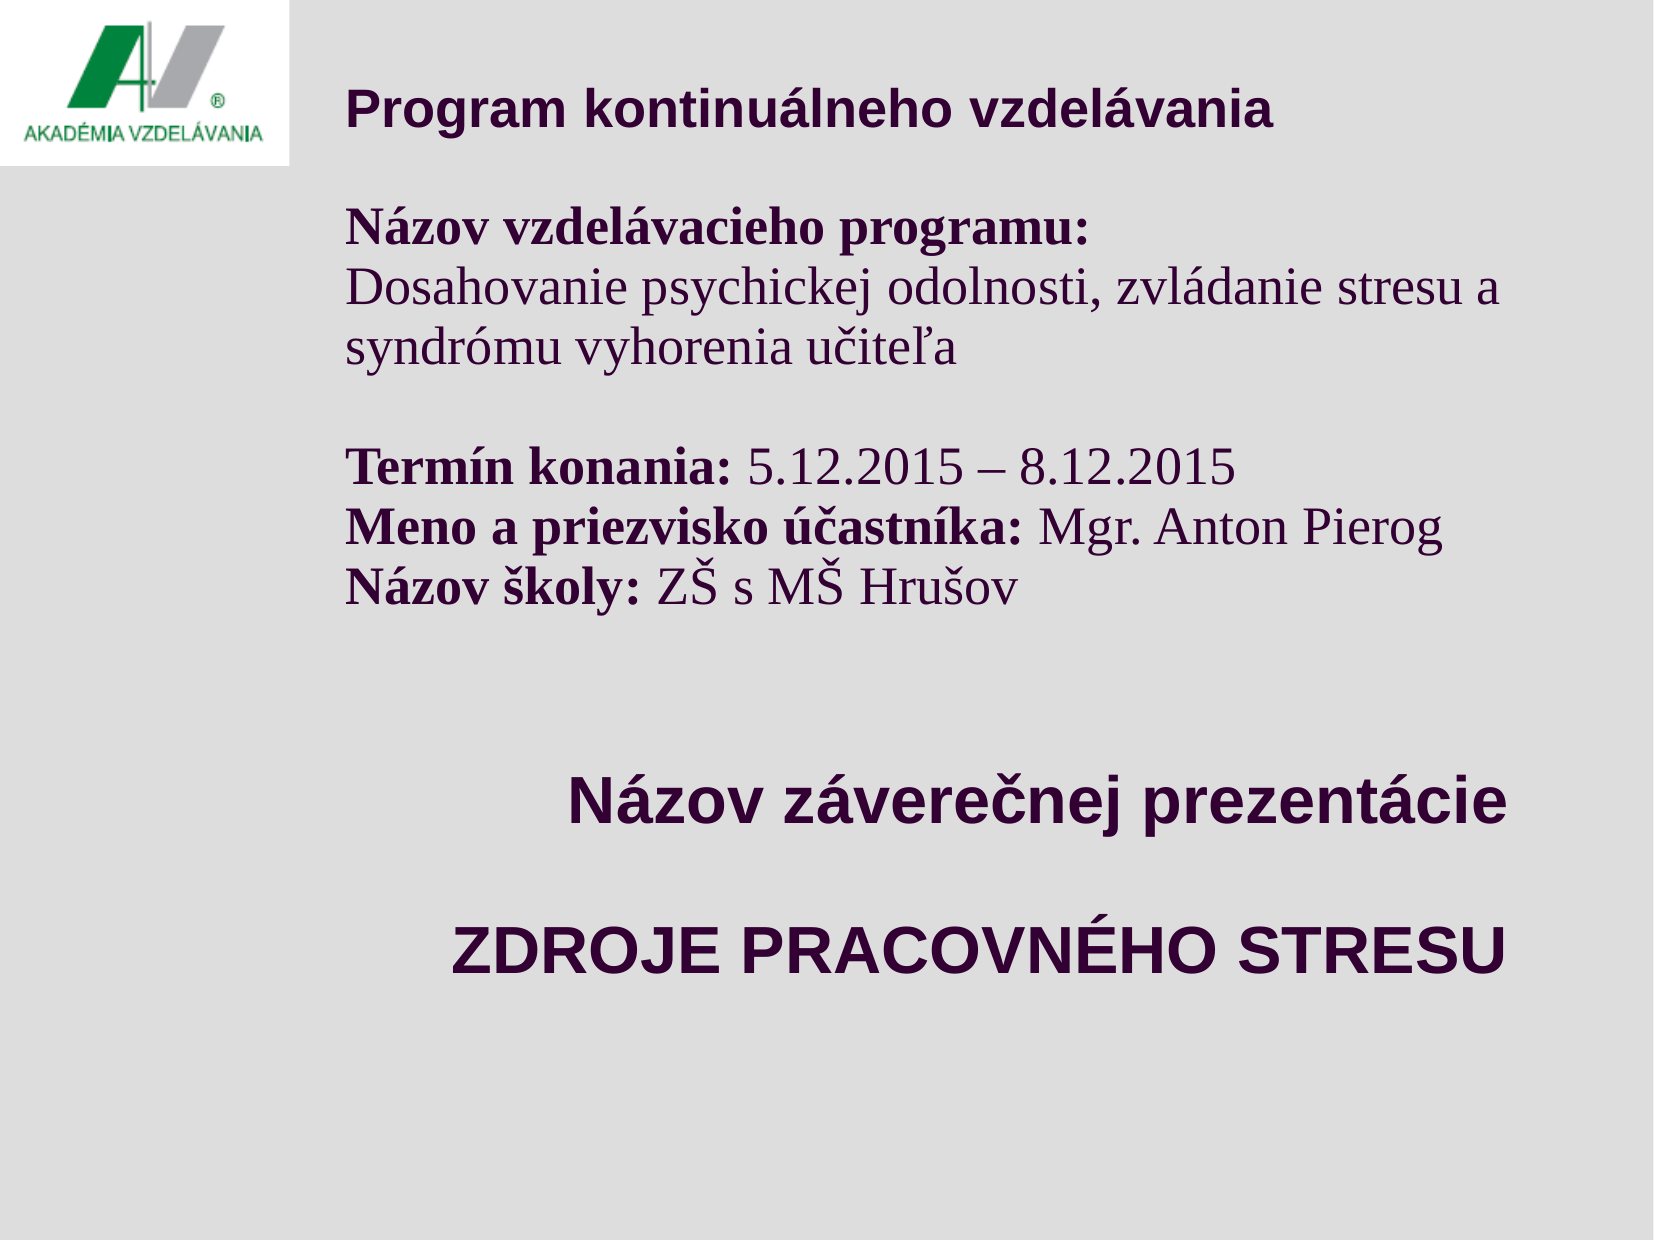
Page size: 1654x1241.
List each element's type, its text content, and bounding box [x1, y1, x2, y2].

picture [0, 0, 290, 166]
text_box Názov záverečnej prezentácie ZDROJE PRACOVNÉHO STRESU [118, 755, 1524, 996]
text_box Názov vzdelávacieho programu: Dosahovanie psychickej odolnosti, zvládanie stresu a syndrómu vyhorenia učiteľa Termín konania: 5.12.2015 – 8.12.2015 Meno a priezvisko účastníka: Mgr. Anton Pierog Názov školy: ZŠ s MŠ Hrušov [330, 188, 1548, 662]
text_box Program kontinuálneho vzdelávania [330, 70, 1560, 148]
